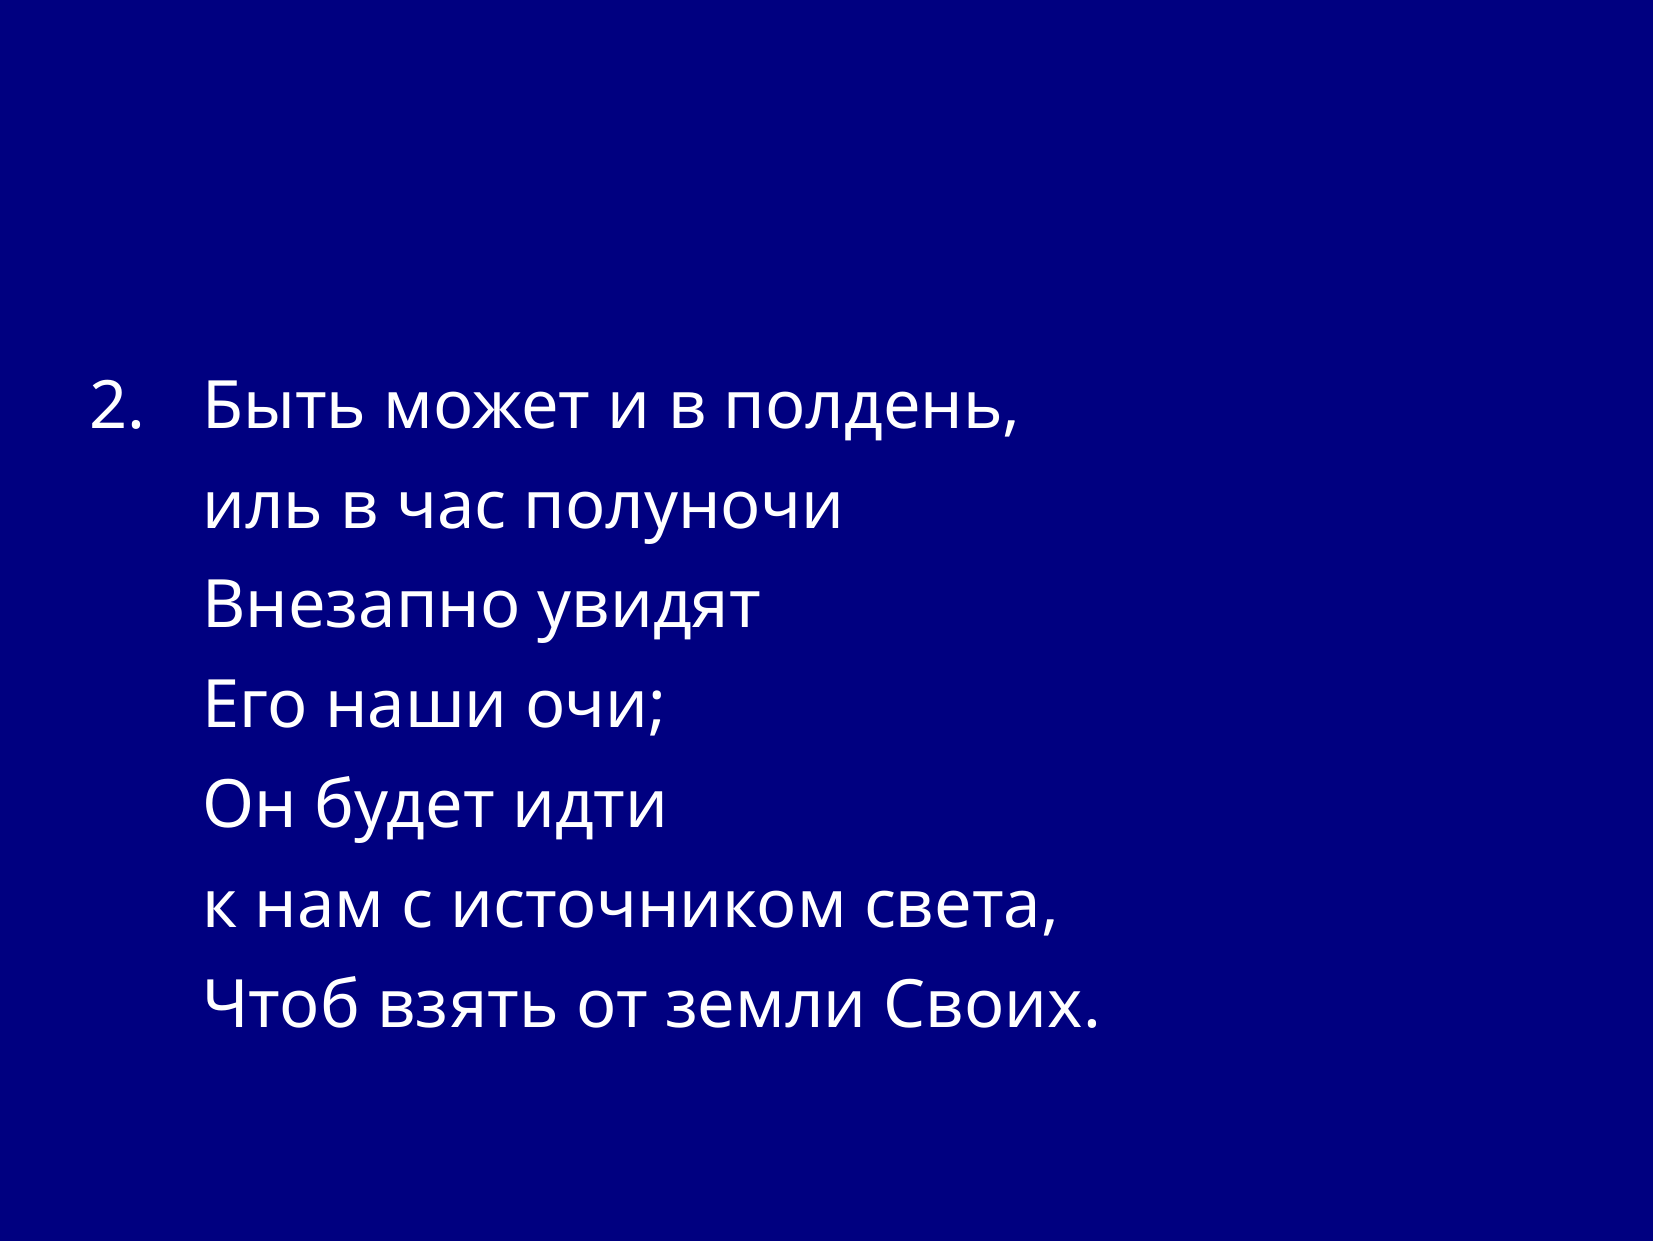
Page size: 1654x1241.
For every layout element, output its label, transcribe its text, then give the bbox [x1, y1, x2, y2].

text_box 2. Быть может и в полдень, иль в час полуночи Внезапно увидят Его наши очи; Он будет идти к нам с источником света, Чтоб взять от земли Своих. [75, 150, 1576, 1163]
